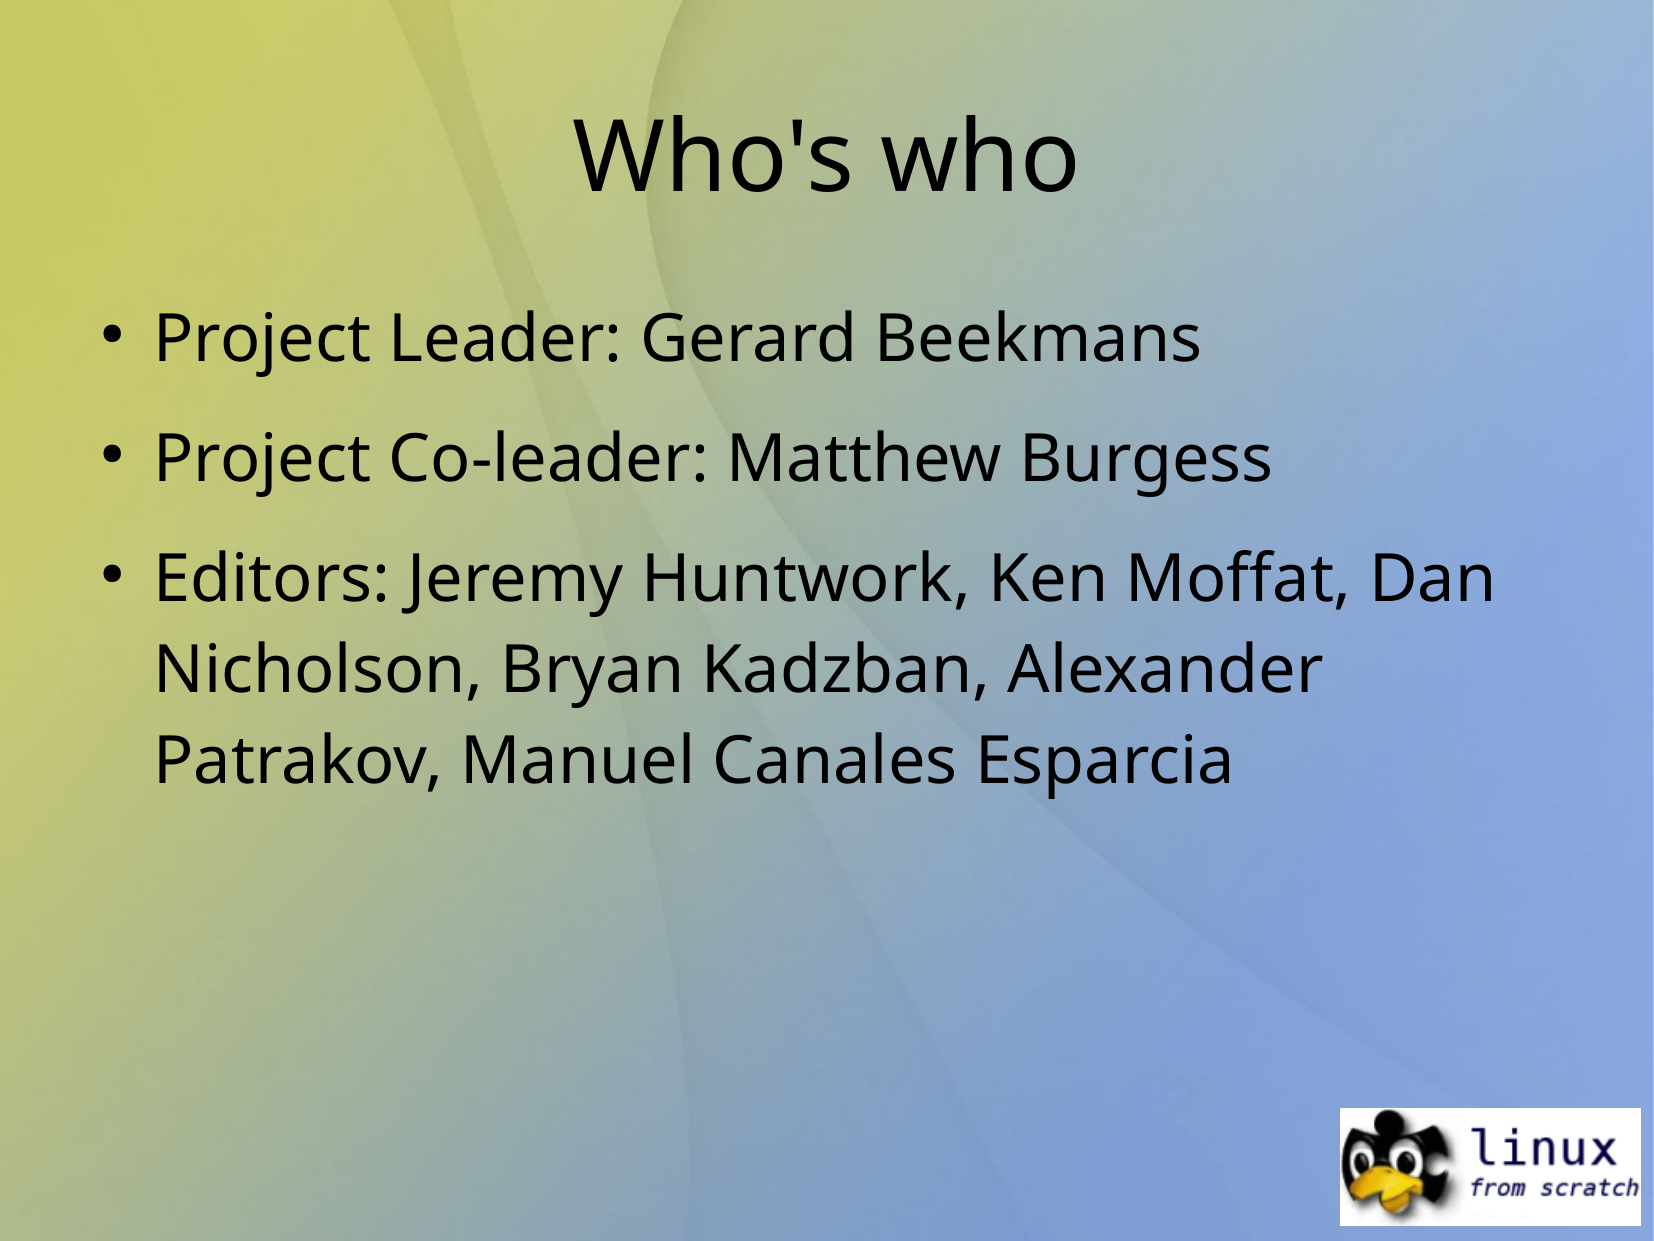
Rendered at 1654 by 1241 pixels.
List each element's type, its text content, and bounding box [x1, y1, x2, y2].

list Project Leader: Gerard Beekmans Project Co-leader: Matthew Burgess Editors: Jeremy Huntwork, Ken Moffat, Dan Nicholson, Bryan Kadzban, Alexander Patrakov, Manuel Canales Esparcia [82, 290, 1571, 1094]
title Who's who [82, 56, 1571, 250]
picture [0, 0, 1654, 1241]
